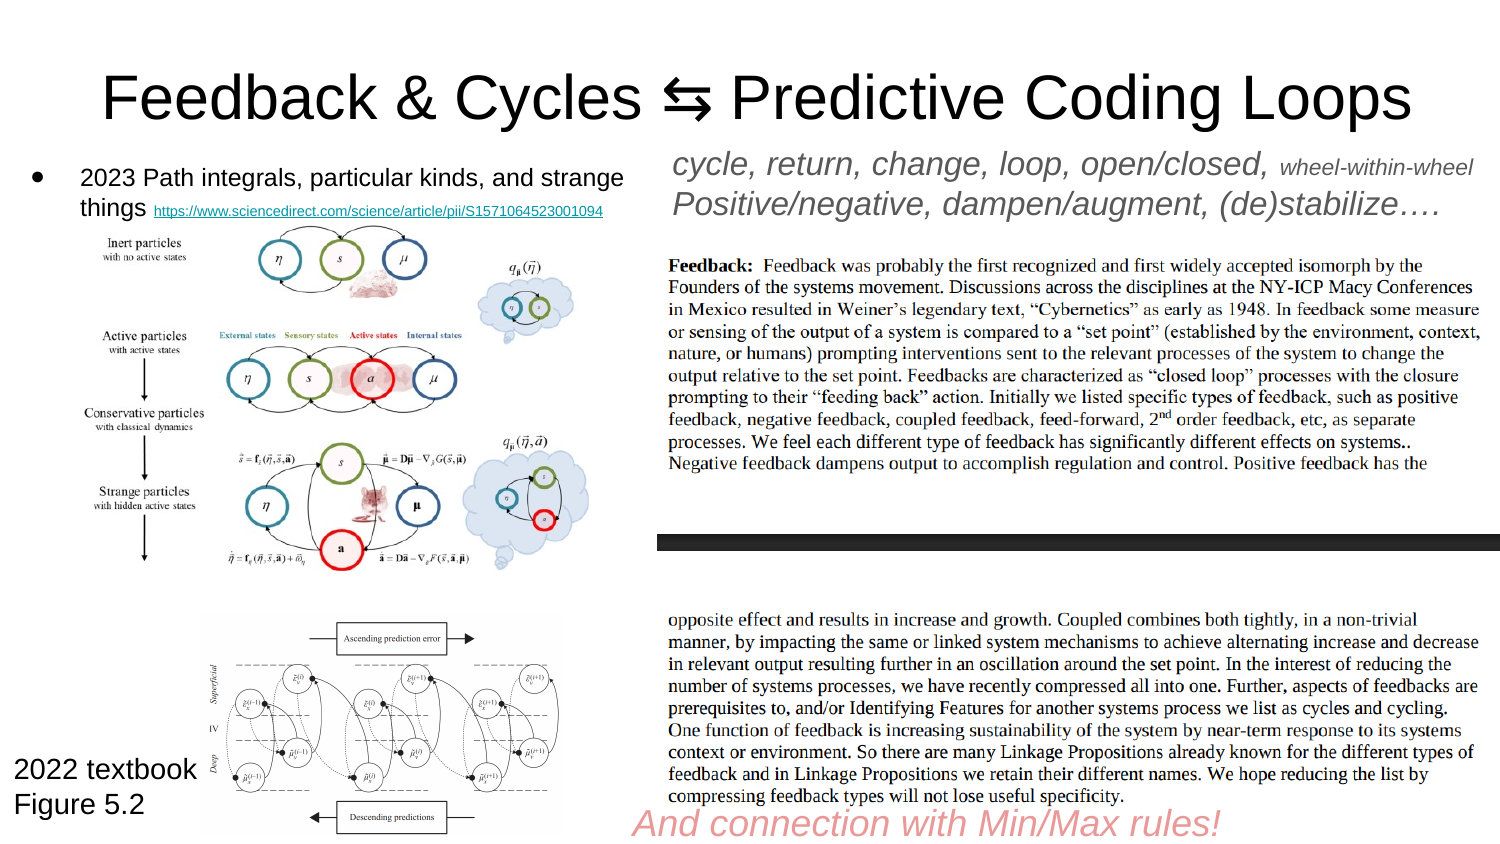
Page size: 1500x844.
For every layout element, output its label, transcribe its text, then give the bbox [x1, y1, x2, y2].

title 2 Feedback & Cycles ⇆ Predictive Coding Loops [0, 0, 1500, 84]
text_box And connection with Min/Max rules! [617, 784, 1435, 817]
text_box cycle, return, change, loop, open/closed, wheel-within-wheel Positive/negative, dampen/augment, (de)stabilize…. [657, 127, 1500, 191]
picture [657, 252, 1500, 818]
picture [84, 225, 589, 571]
text_box 2023 Path integrals, particular kinds, and strange things https://www.sciencedirect.com/science/article/pii/S1571064523001094 [0, 146, 673, 302]
picture [200, 614, 565, 837]
text_box 2022 textbook Figure 5.2 [0, 735, 241, 836]
